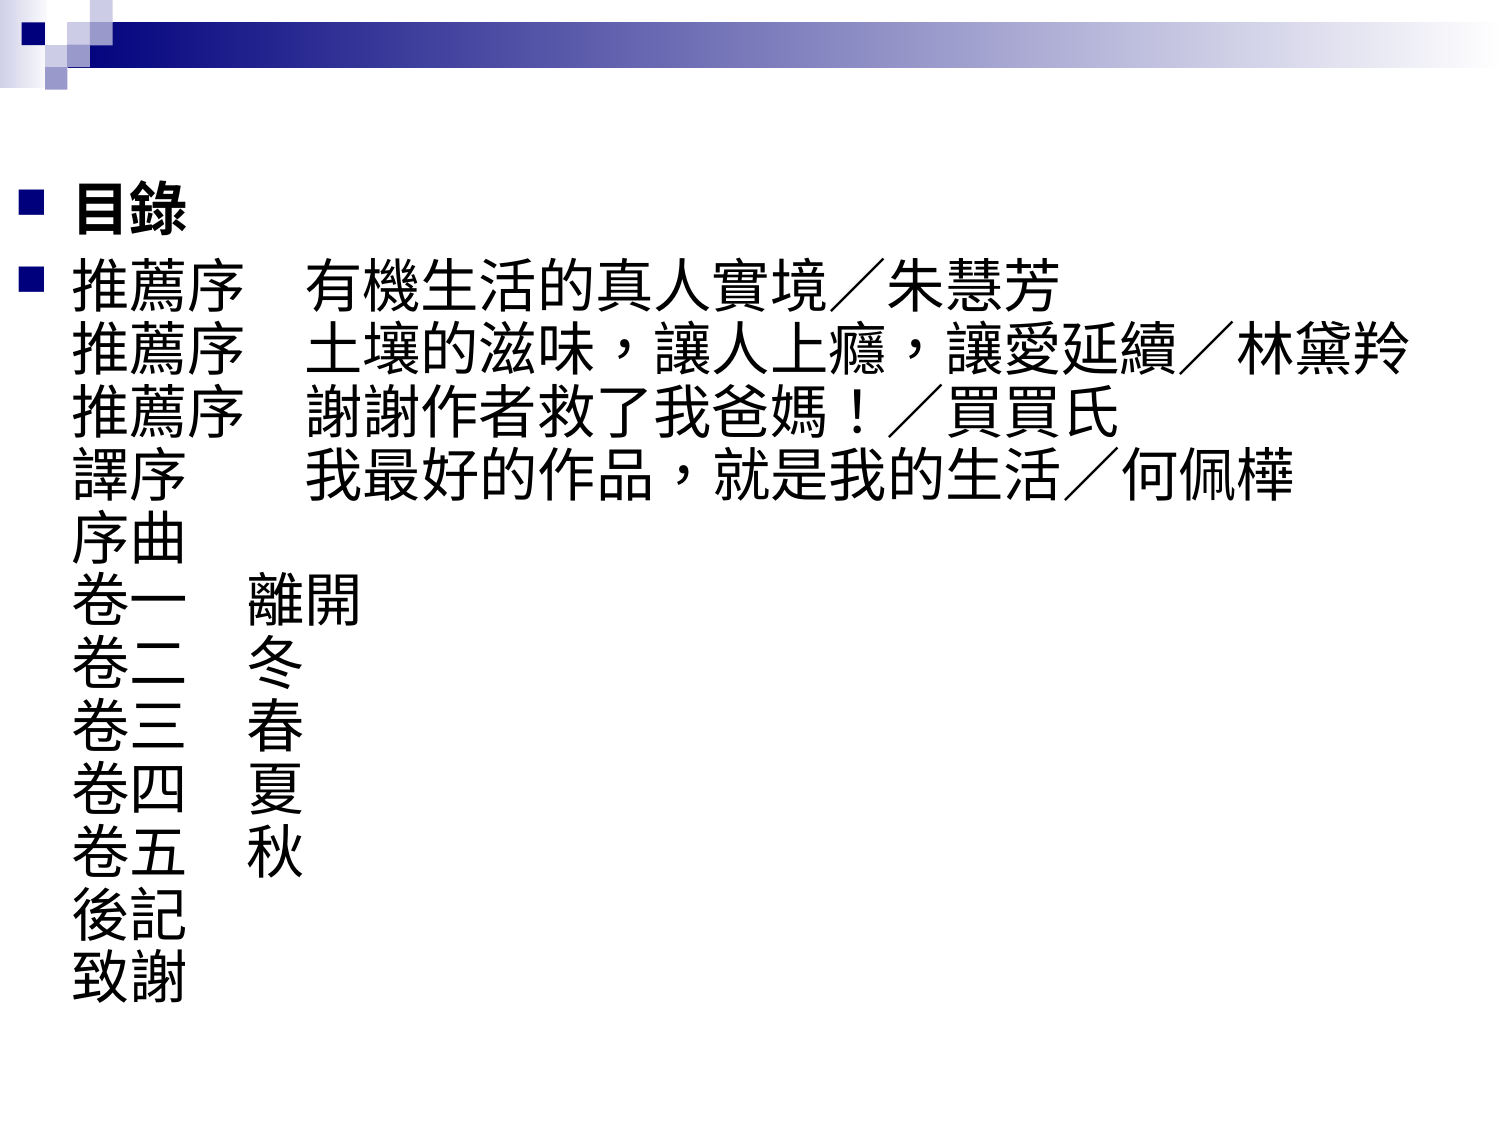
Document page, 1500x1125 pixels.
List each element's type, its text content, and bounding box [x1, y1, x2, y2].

list 目錄 推薦序 有機生活的真人實境∕朱慧芳 推薦序 土壤的滋味，讓人上癮，讓愛延續∕林黛羚 推薦序 謝謝作者救了我爸媽！∕買買氏 譯序 我最好的作品，就是我的生活∕何佩樺 序曲 卷一 離開 卷二 冬 卷三 春 卷四 夏 卷五 秋 後記 致謝 [0, 172, 1459, 1059]
